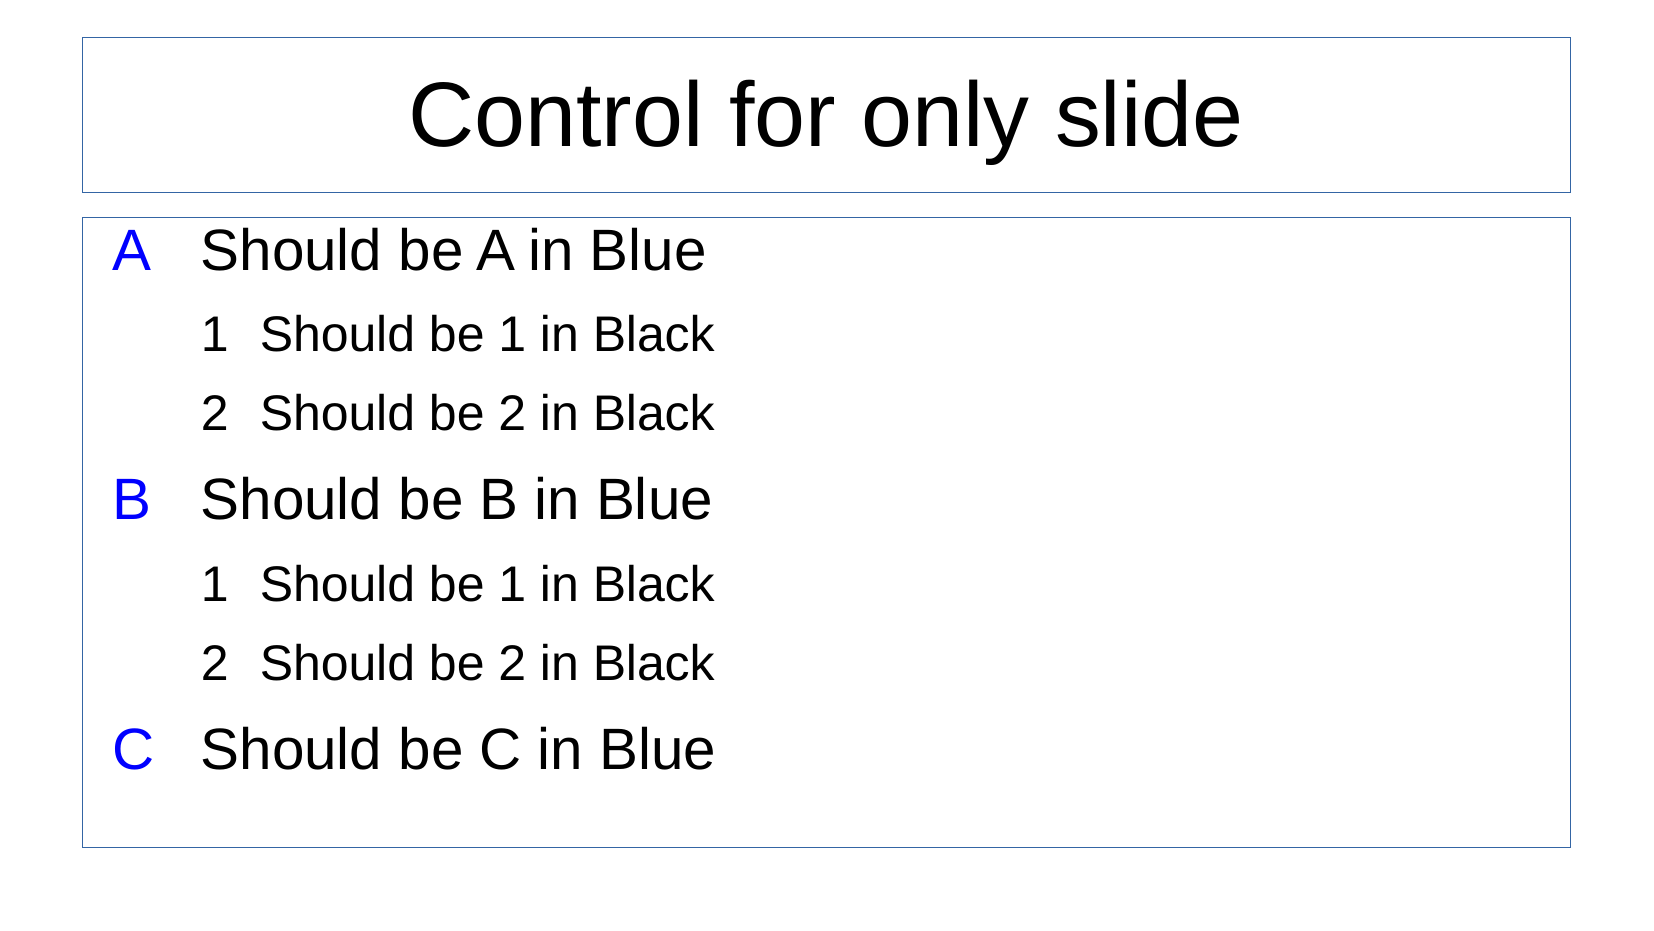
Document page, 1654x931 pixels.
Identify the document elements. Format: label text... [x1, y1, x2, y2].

list Should be A in Blue Should be 1 in Black Should be 2 in Black Should be B in Blue Should be 1 in Black Should be 2 in Black Should be C in Blue [82, 217, 1571, 848]
title Control for only slide [82, 37, 1571, 193]
